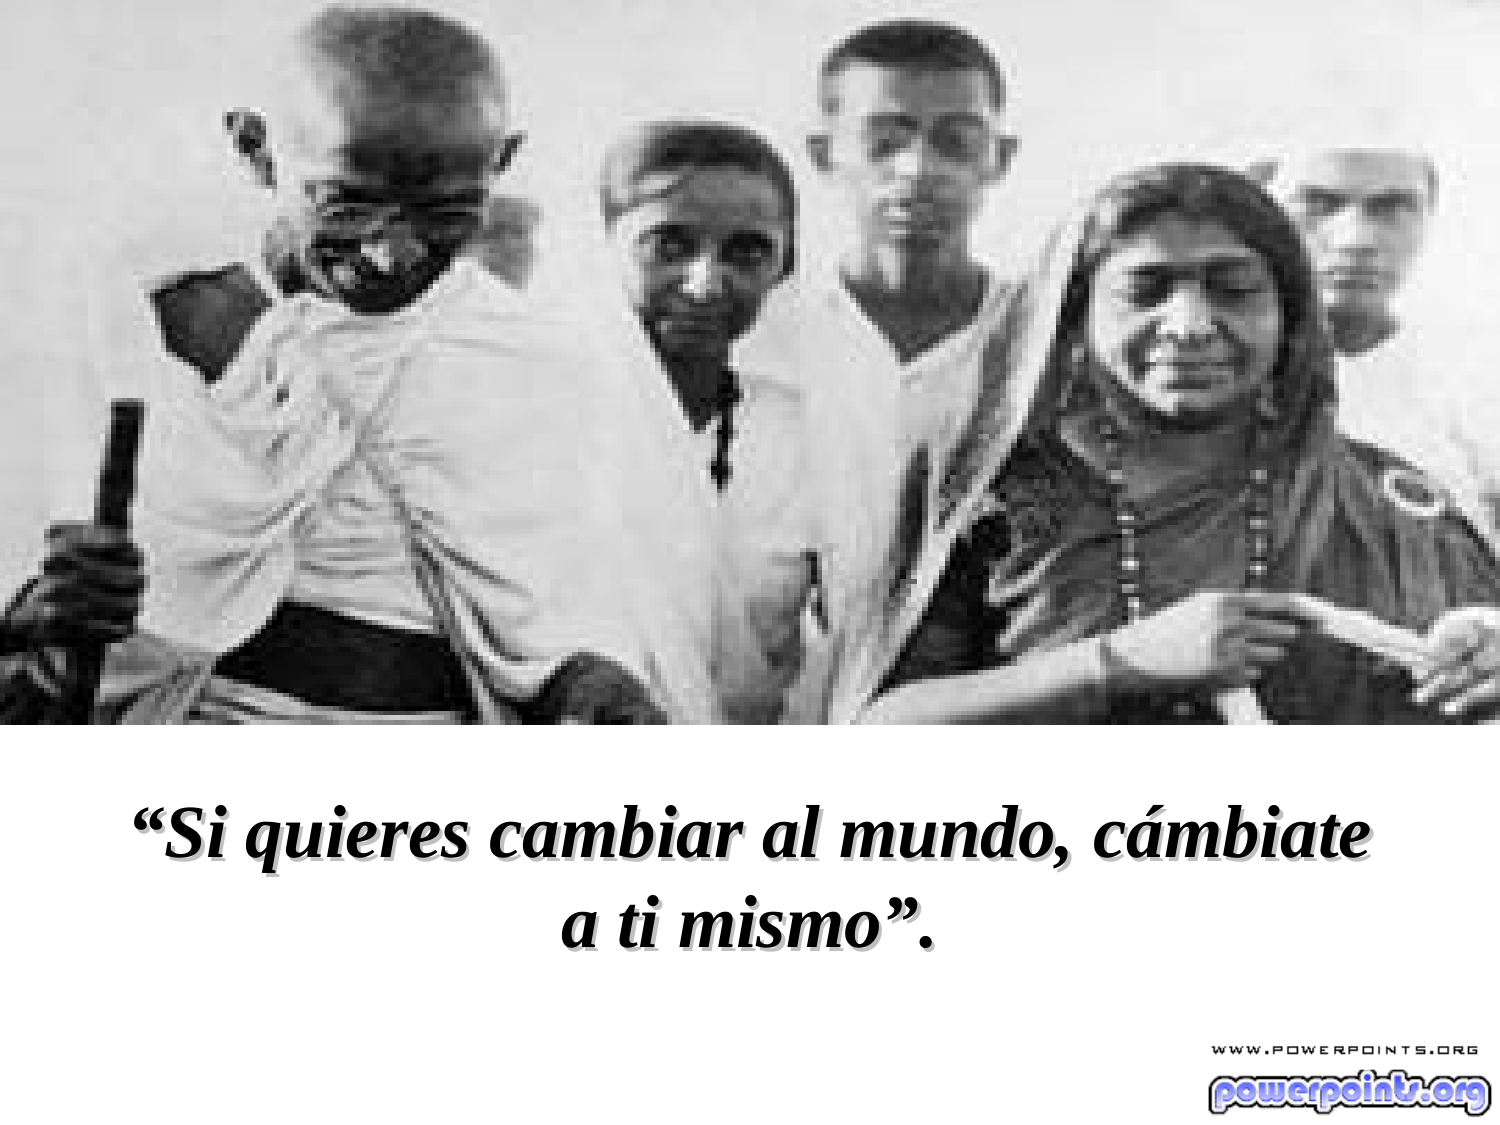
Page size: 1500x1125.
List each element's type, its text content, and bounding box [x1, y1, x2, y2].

text_box “Si quieres cambiar al mundo, cámbiate a ti mismo”. [87, 774, 1413, 1122]
picture [0, 0, 1500, 726]
picture [1198, 1034, 1500, 1125]
